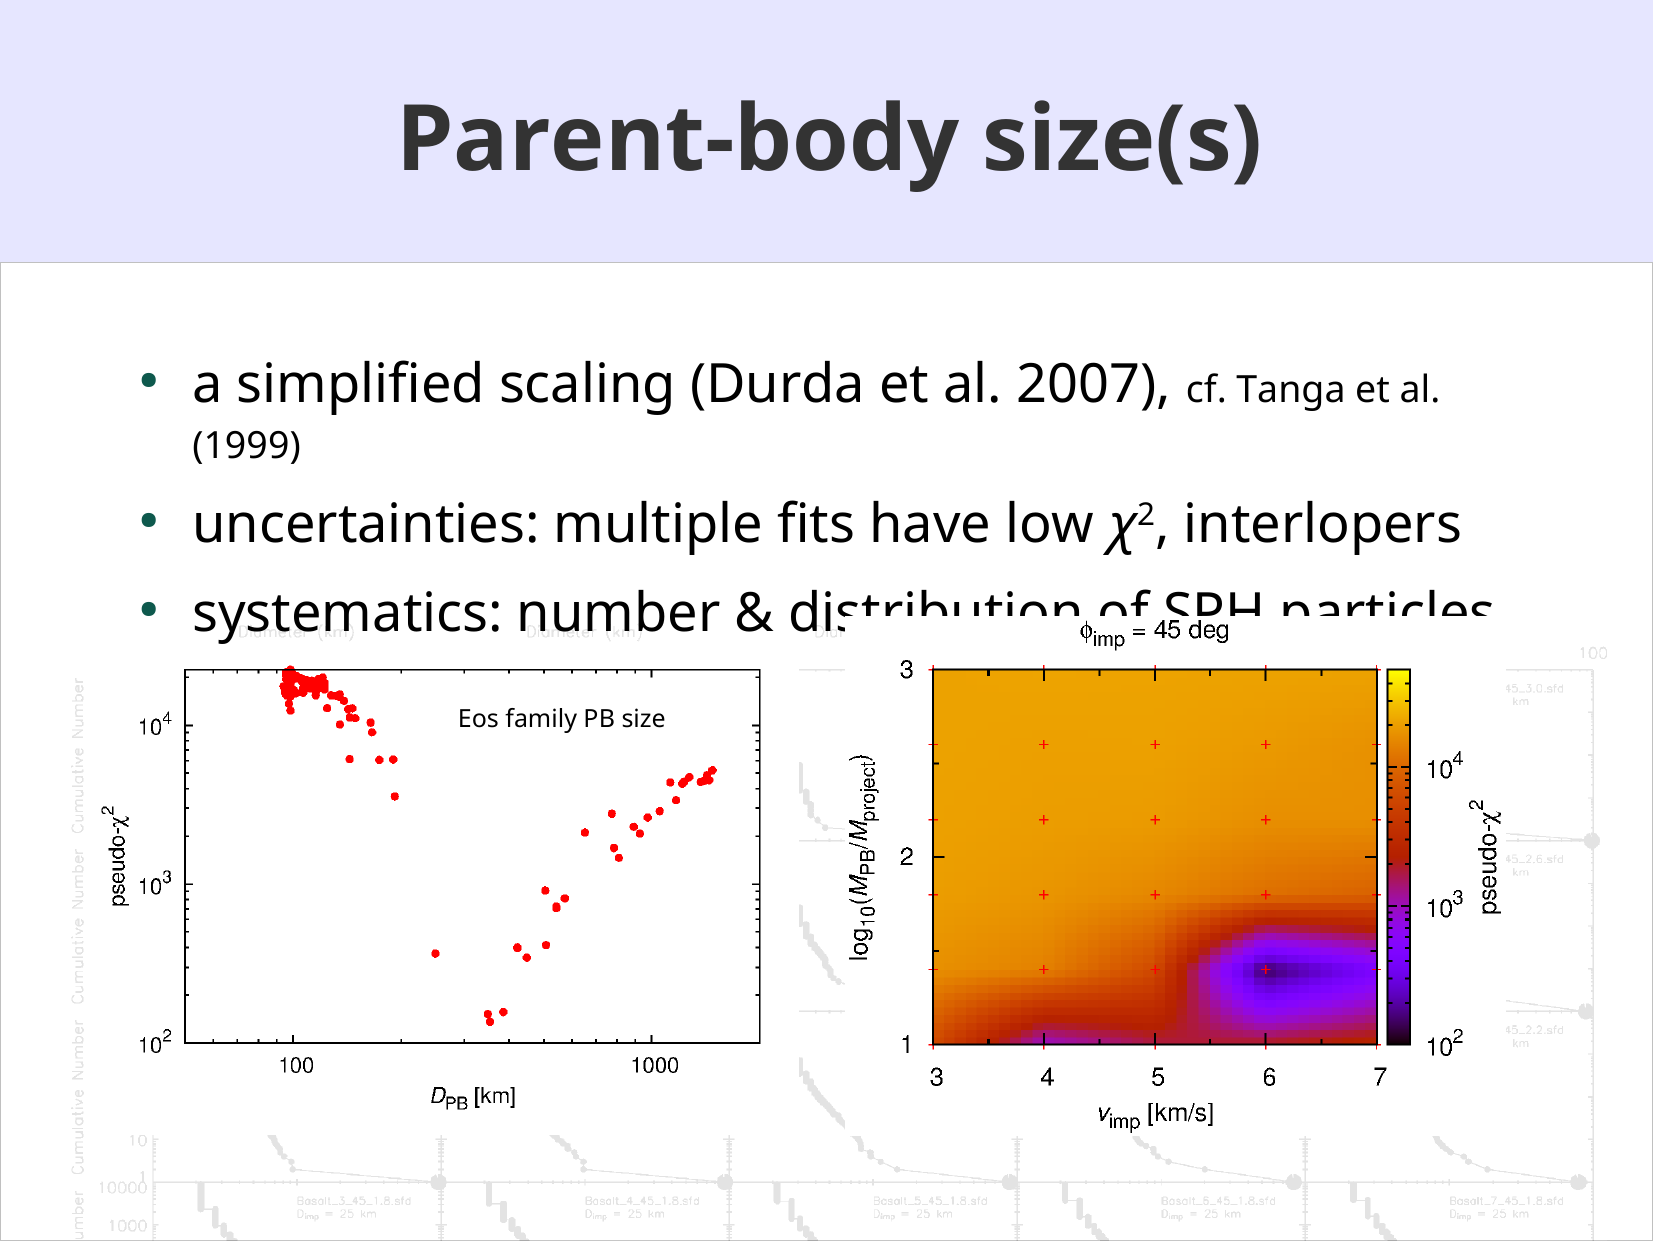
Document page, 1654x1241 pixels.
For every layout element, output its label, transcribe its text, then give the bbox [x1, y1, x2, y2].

title Parent-body size(s) [124, 31, 1536, 239]
list a simplified scaling (Durda et al. 2007), cf. Tanga et al. (1999) uncertainties: multiple fits have low χ2, interlopers systematics: number & distribution of SPH particles [121, 344, 1534, 1065]
text_box Eos family PB size [443, 693, 660, 738]
picture [70, 616, 1607, 1241]
